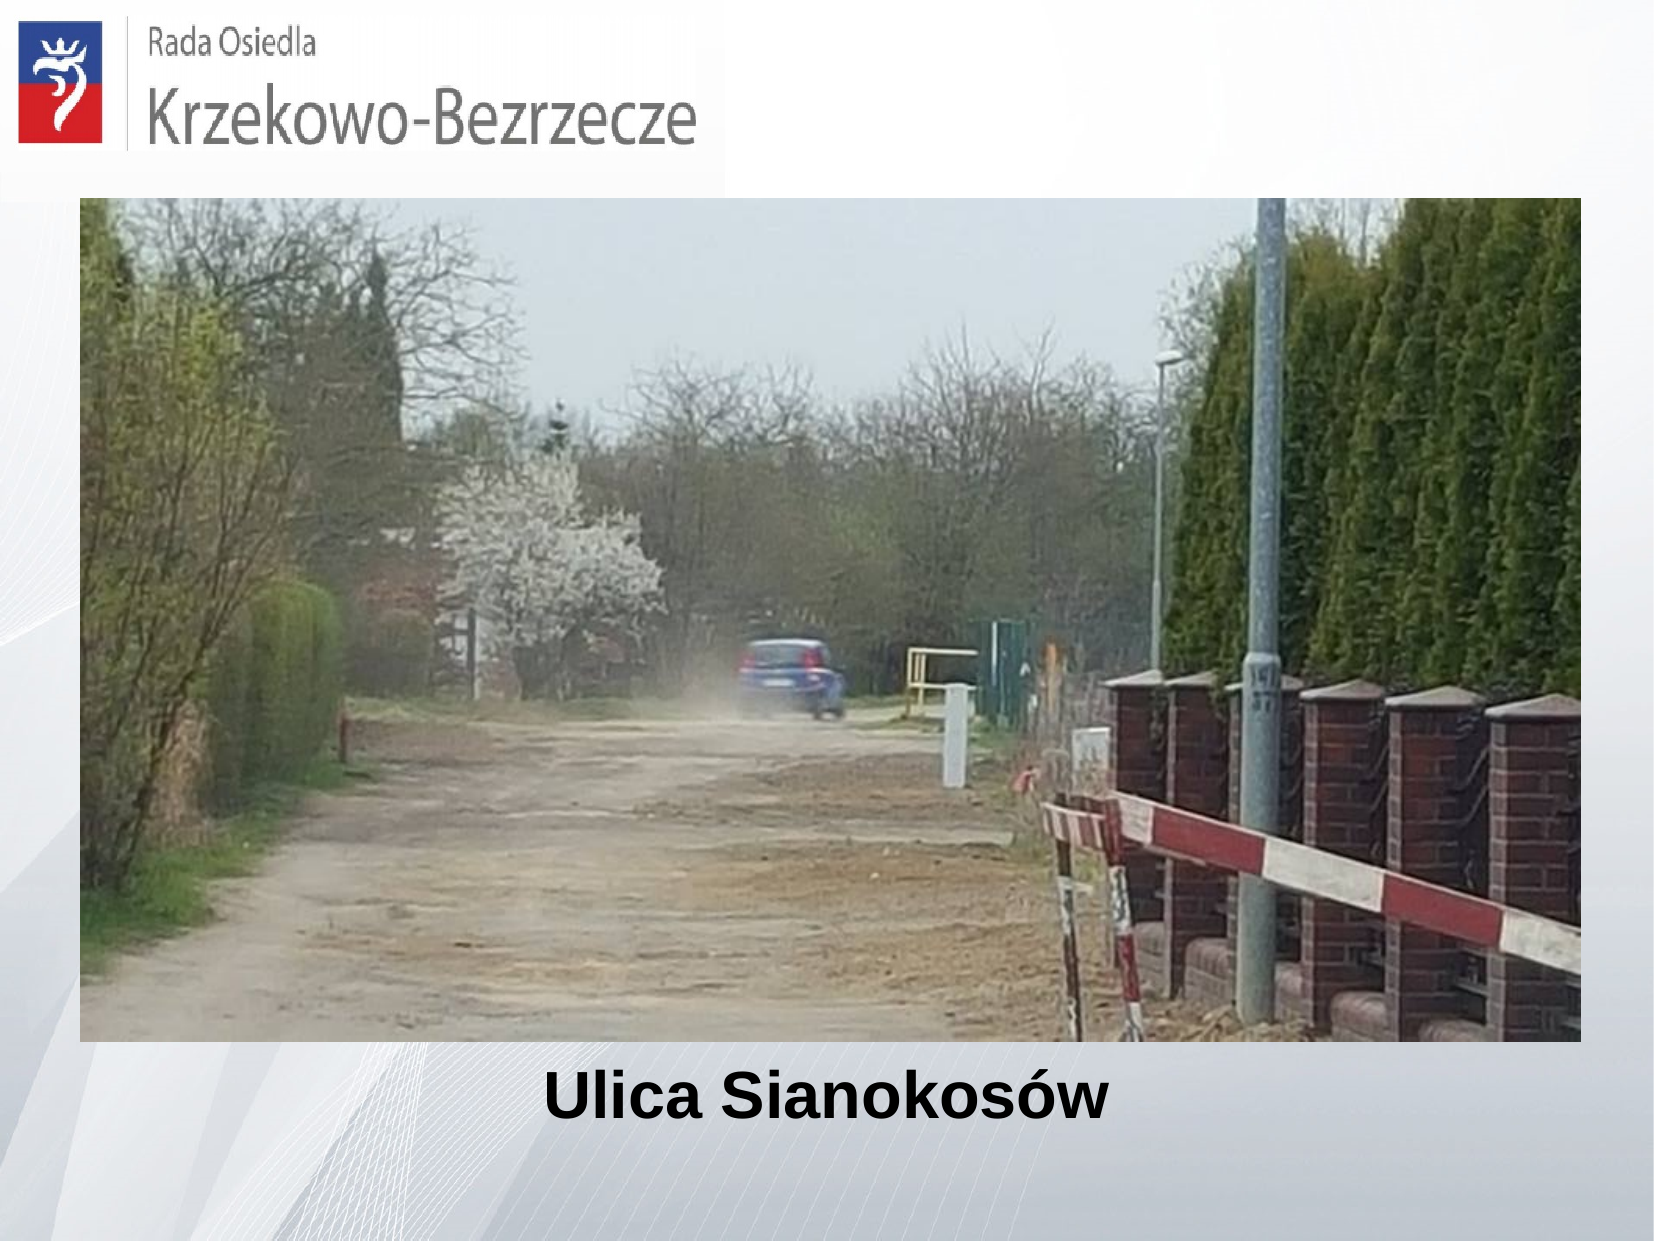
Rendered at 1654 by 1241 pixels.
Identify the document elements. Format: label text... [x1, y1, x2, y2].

picture [0, 0, 1654, 1241]
title Ulica Sianokosów [82, 1042, 1571, 1200]
